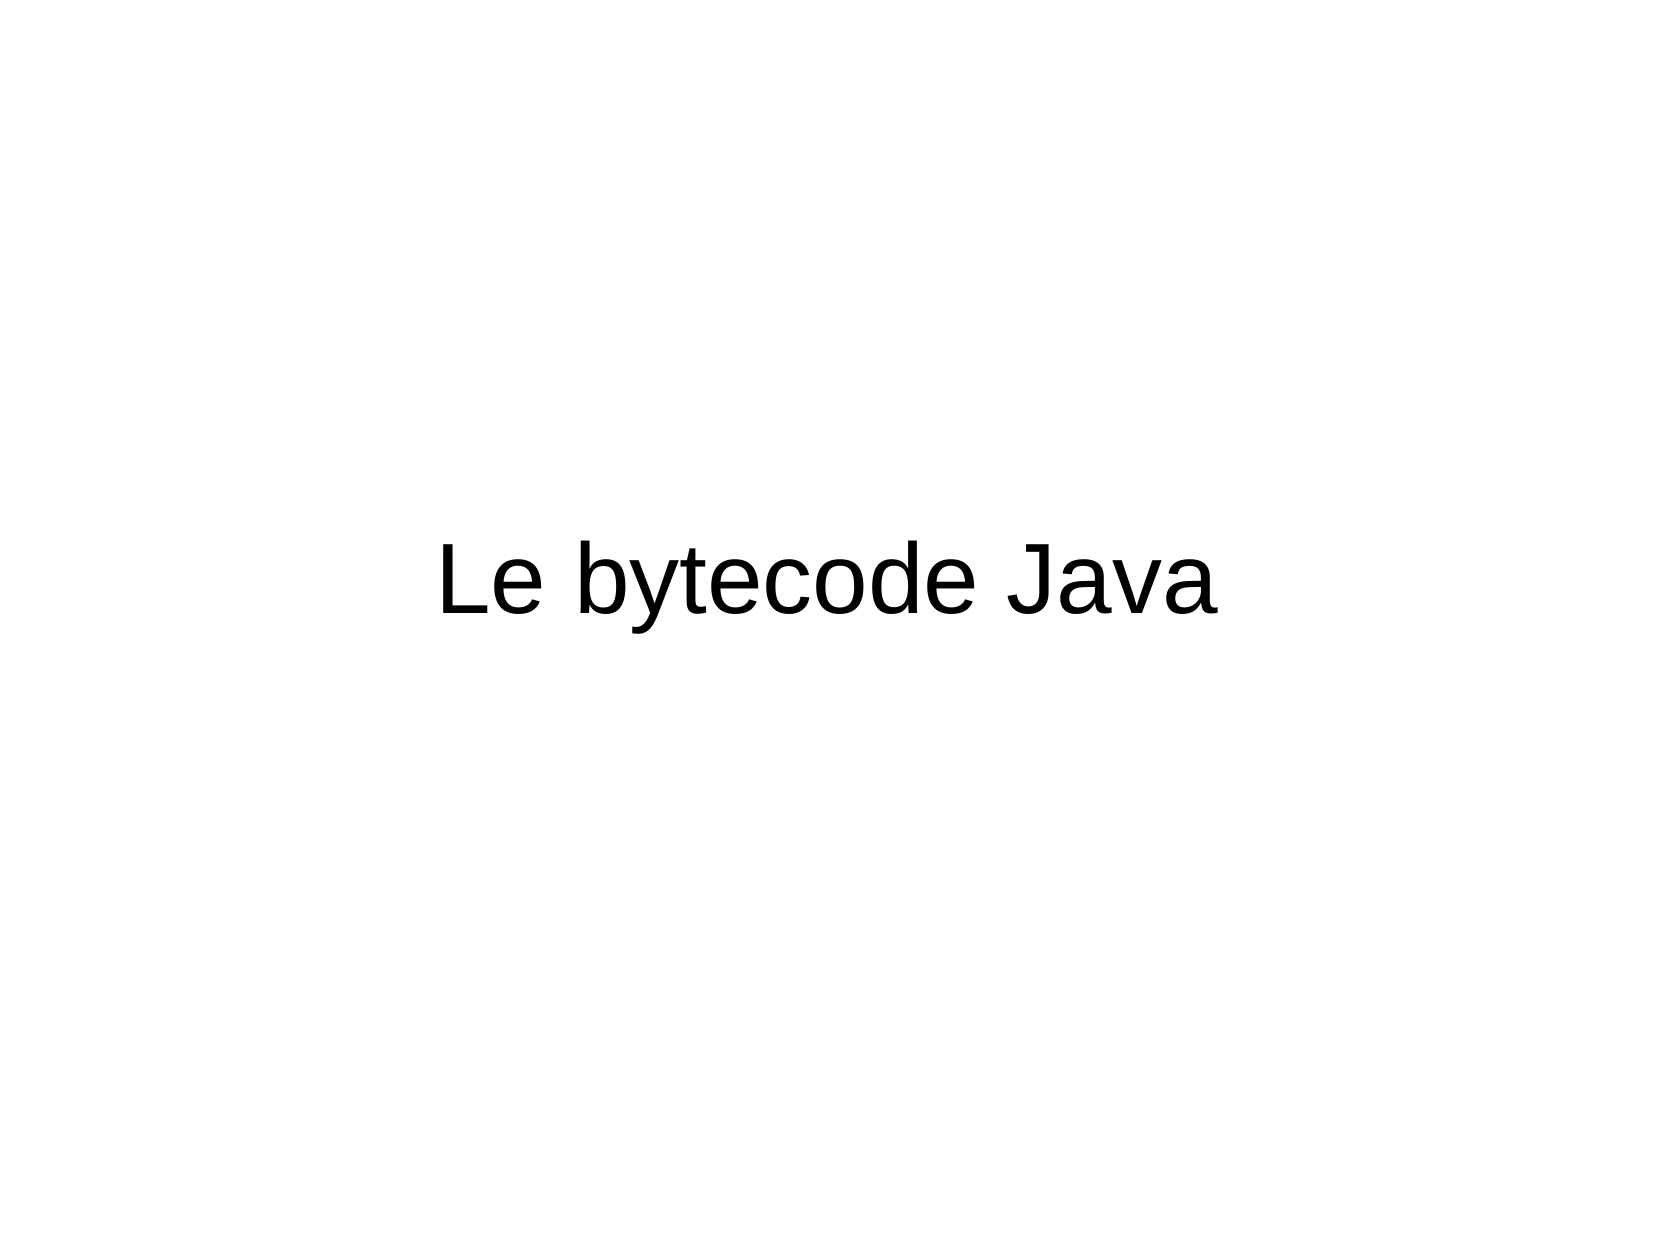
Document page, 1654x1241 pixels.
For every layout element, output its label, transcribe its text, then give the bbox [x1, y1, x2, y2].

subtitle Le bytecode Java [82, 49, 1571, 1109]
